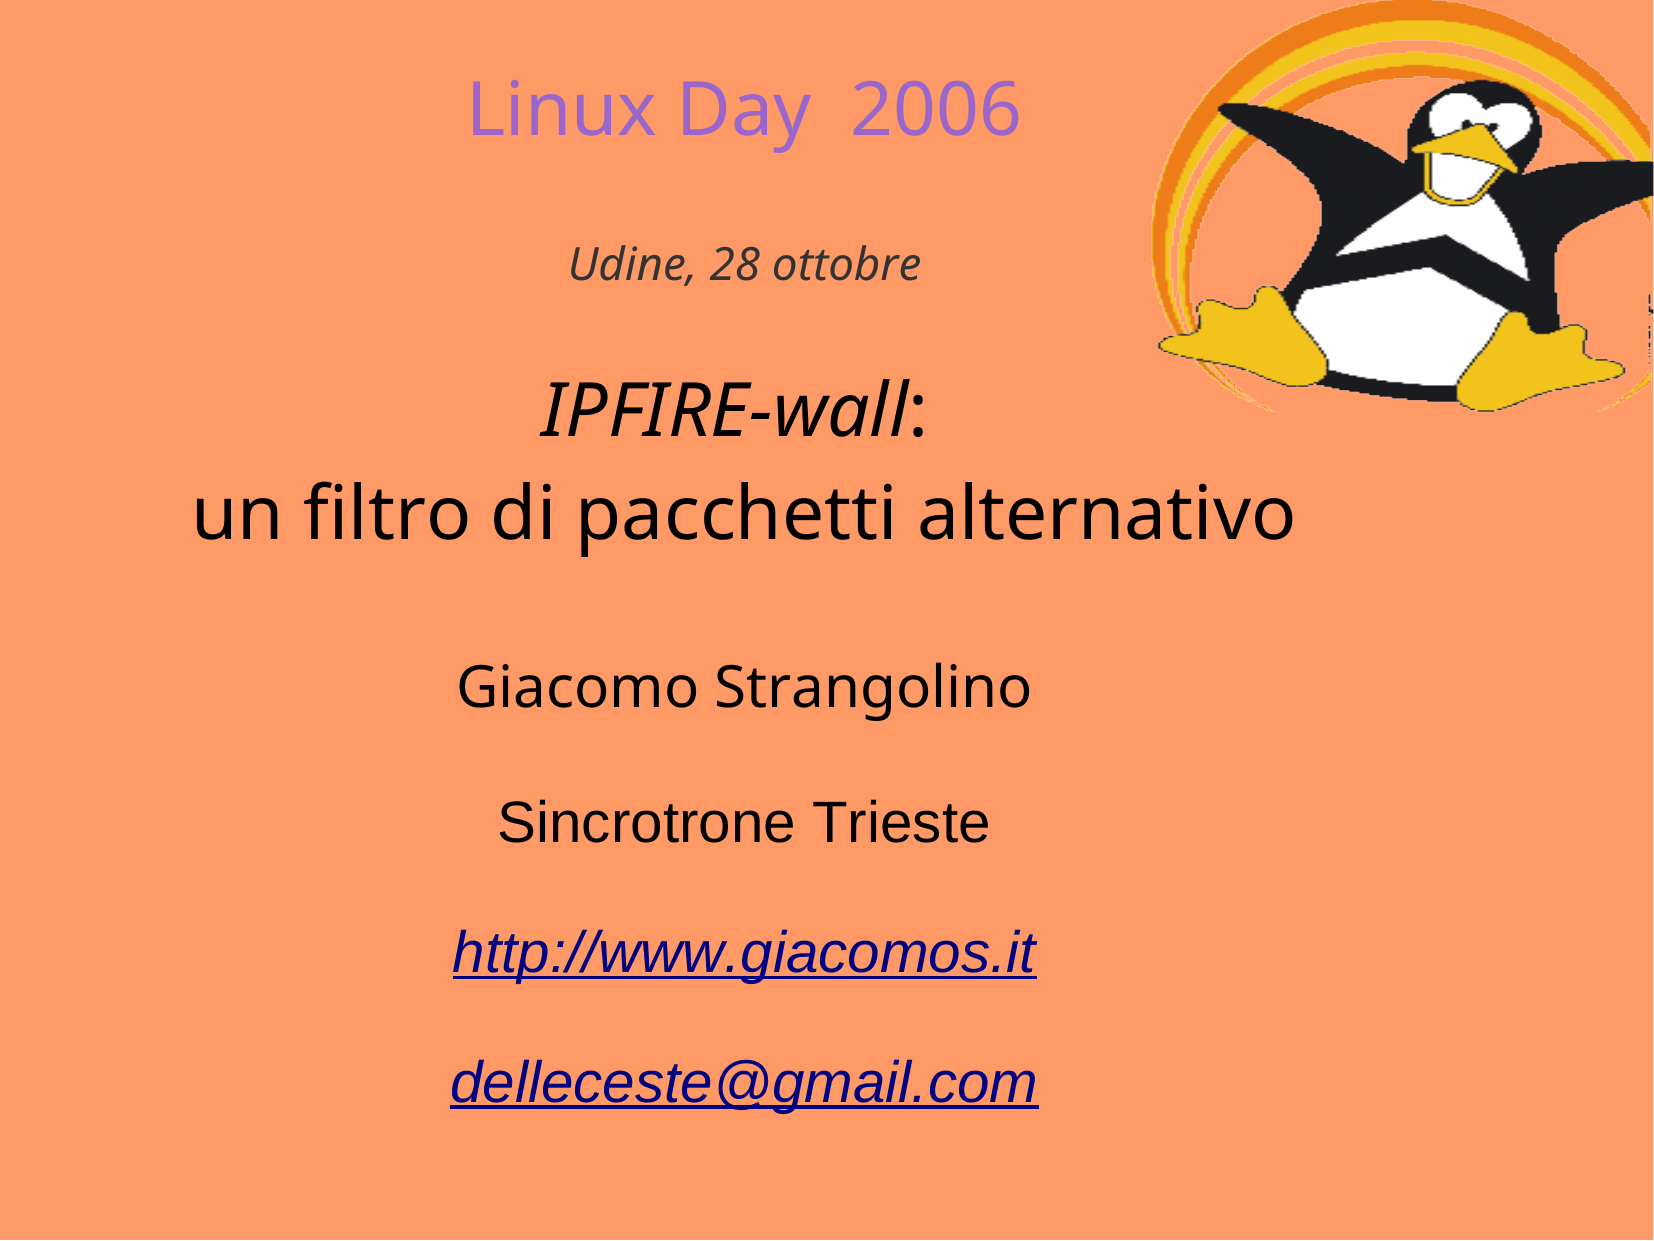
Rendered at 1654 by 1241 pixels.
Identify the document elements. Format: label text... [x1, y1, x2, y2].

text_box Linux Day 2006 Udine, 28 ottobre IPFIRE-wall: un filtro di pacchetti alternativo Giacomo Strangolino Sincrotrone Trieste http://www.giacomos.it delleceste@gmail.com [177, 47, 1488, 1230]
picture [1151, 0, 1654, 414]
